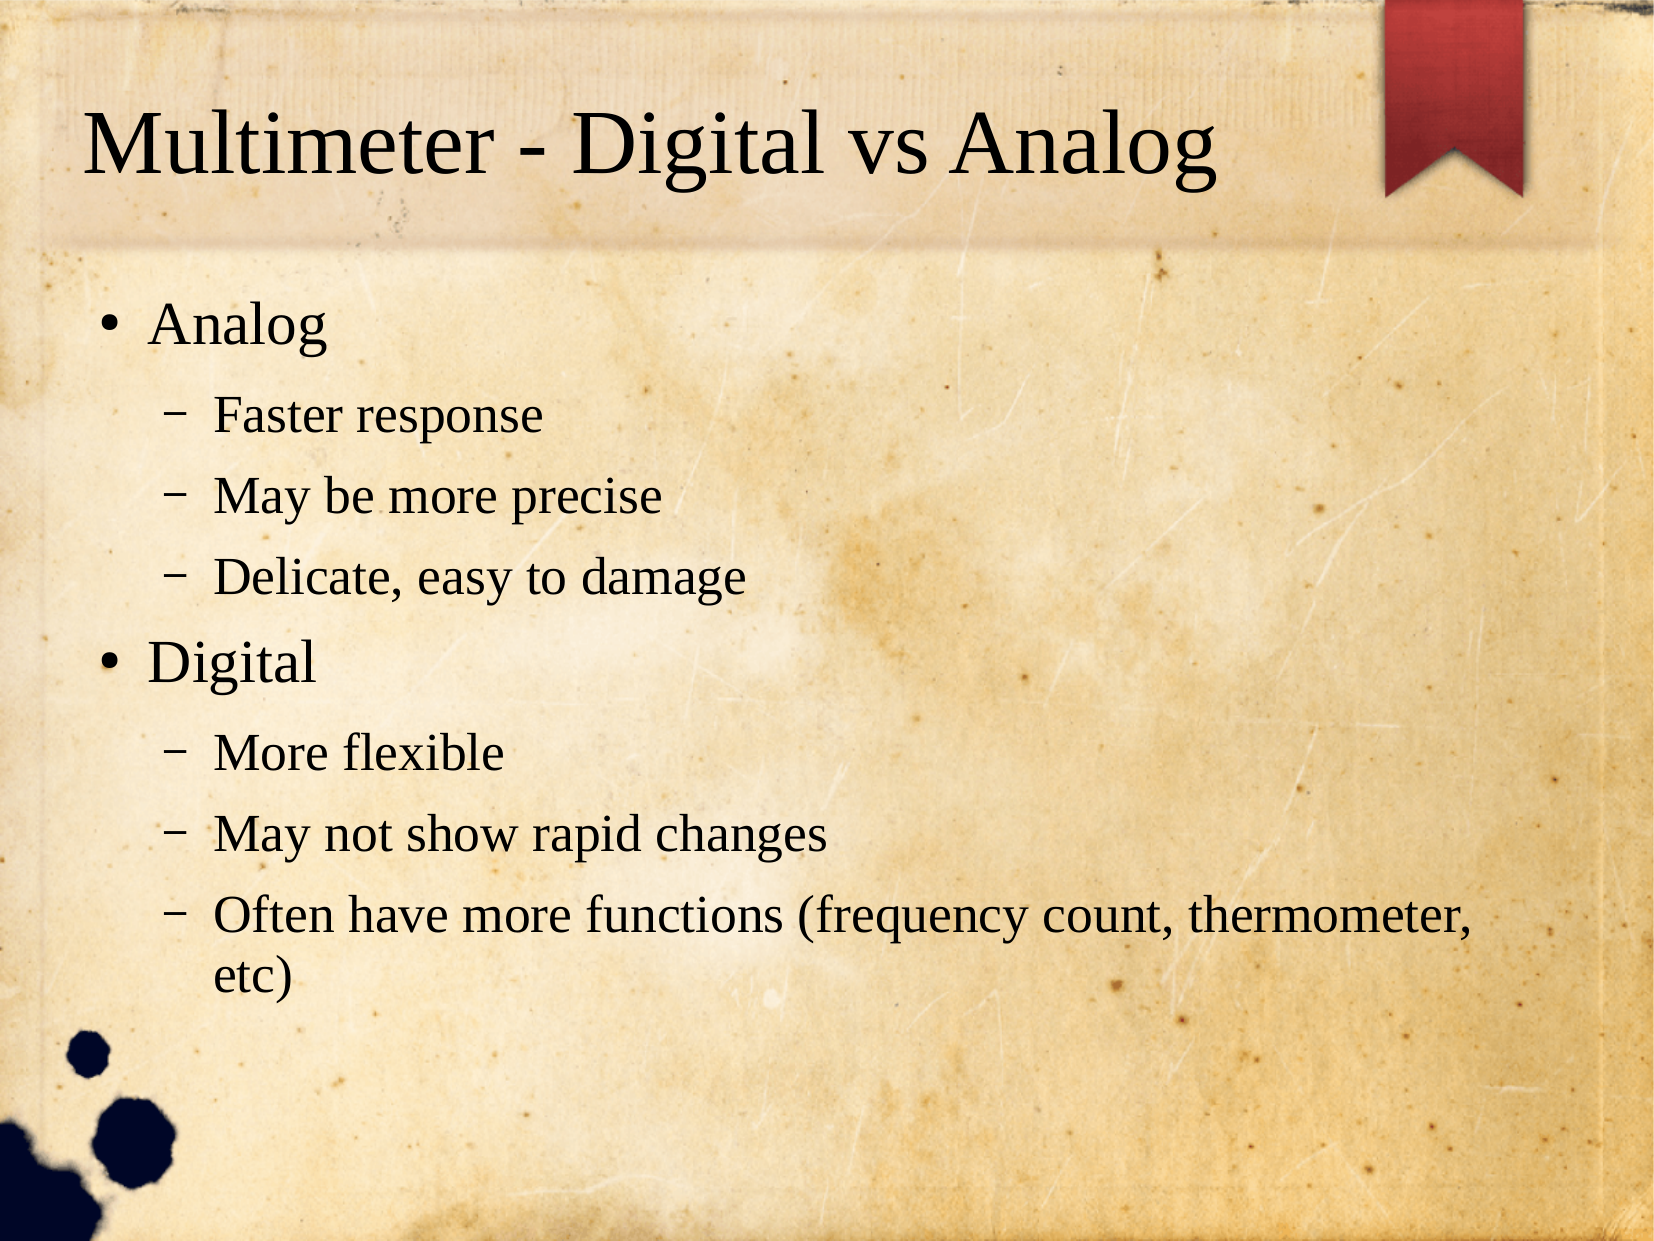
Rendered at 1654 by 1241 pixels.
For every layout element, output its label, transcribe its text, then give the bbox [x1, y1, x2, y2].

picture [0, 0, 1654, 1241]
list Analog Faster response May be more precise Delicate, easy to damage Digital More flexible May not show rapid changes Often have more functions (frequency count, thermometer, etc) [82, 290, 1538, 1010]
title Multimeter - Digital vs Analog [82, 49, 1347, 237]
